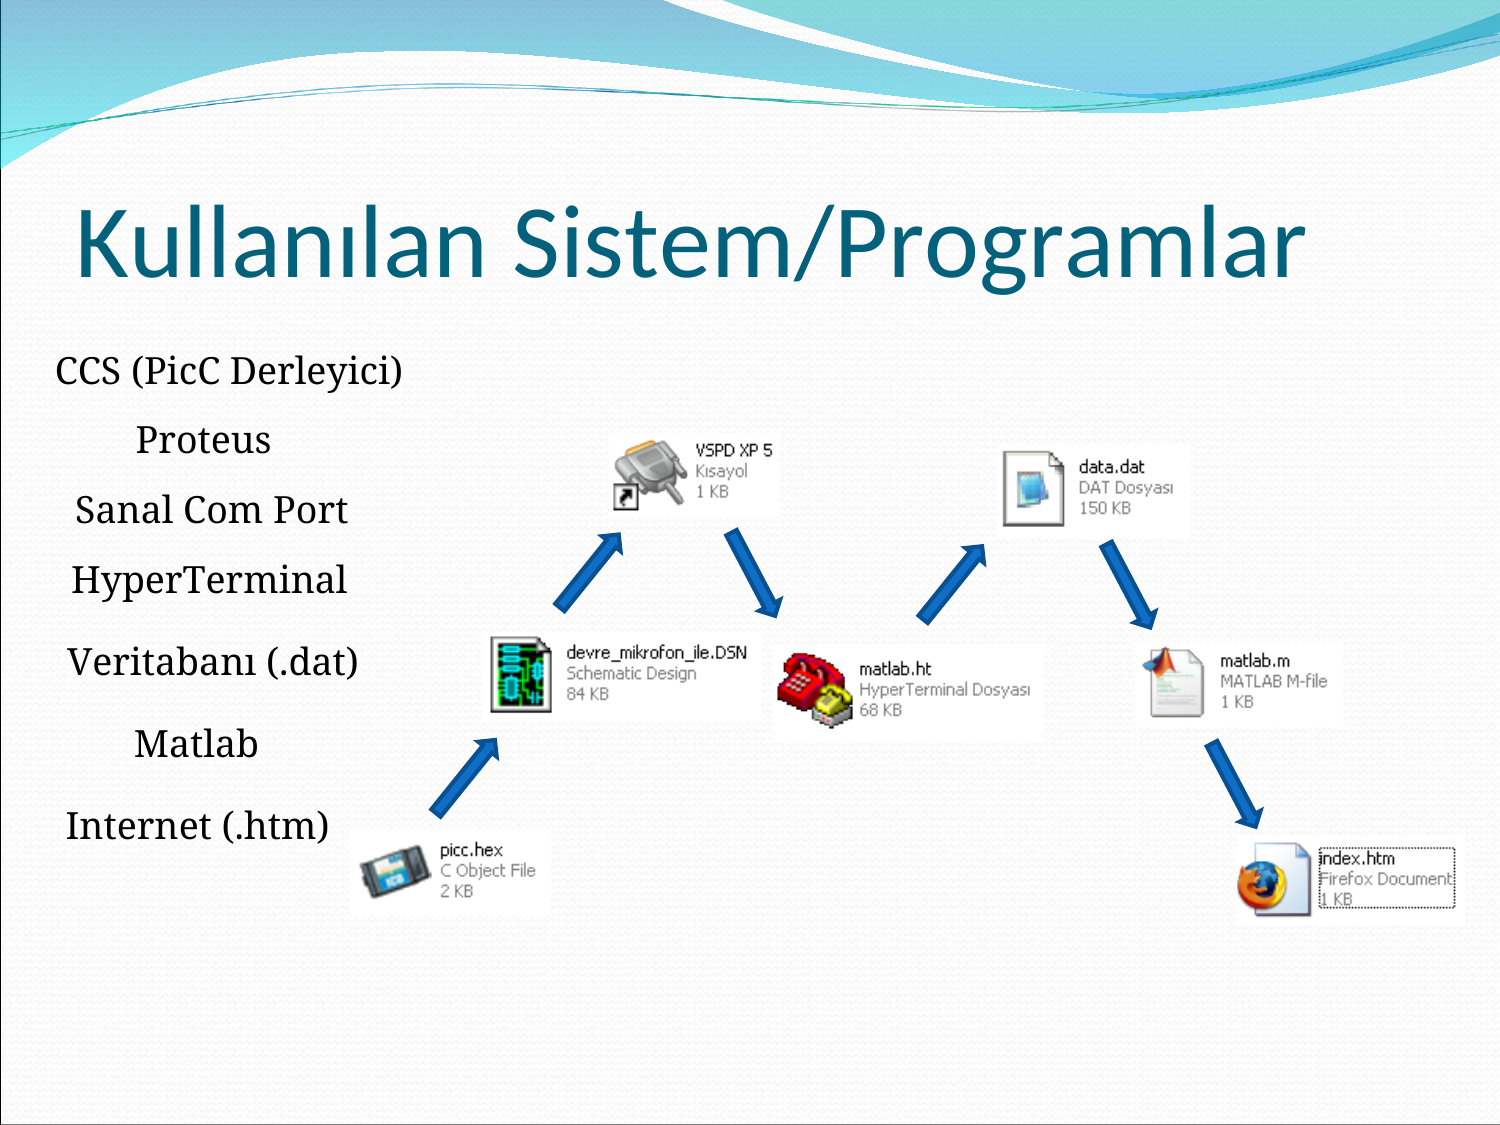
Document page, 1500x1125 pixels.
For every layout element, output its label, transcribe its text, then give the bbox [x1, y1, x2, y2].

picture [0, 0, 1500, 1125]
text_box Matlab [119, 712, 275, 774]
text_box [555, 534, 621, 612]
title Kullanılan Sistem/Programlar [75, 115, 1426, 304]
text_box HyperTerminal [56, 548, 363, 610]
text_box Veritabanı (.dat) [52, 630, 374, 692]
text_box Proteus [120, 408, 287, 469]
text_box [1206, 740, 1261, 827]
text_box [918, 546, 984, 623]
text_box [726, 530, 781, 616]
text_box [431, 740, 497, 817]
text_box Sanal Com Port [60, 478, 364, 539]
text_box Internet (.htm) [50, 794, 345, 856]
text_box CCS (PicC Derleyici) [40, 339, 419, 401]
text_box [1101, 541, 1156, 628]
